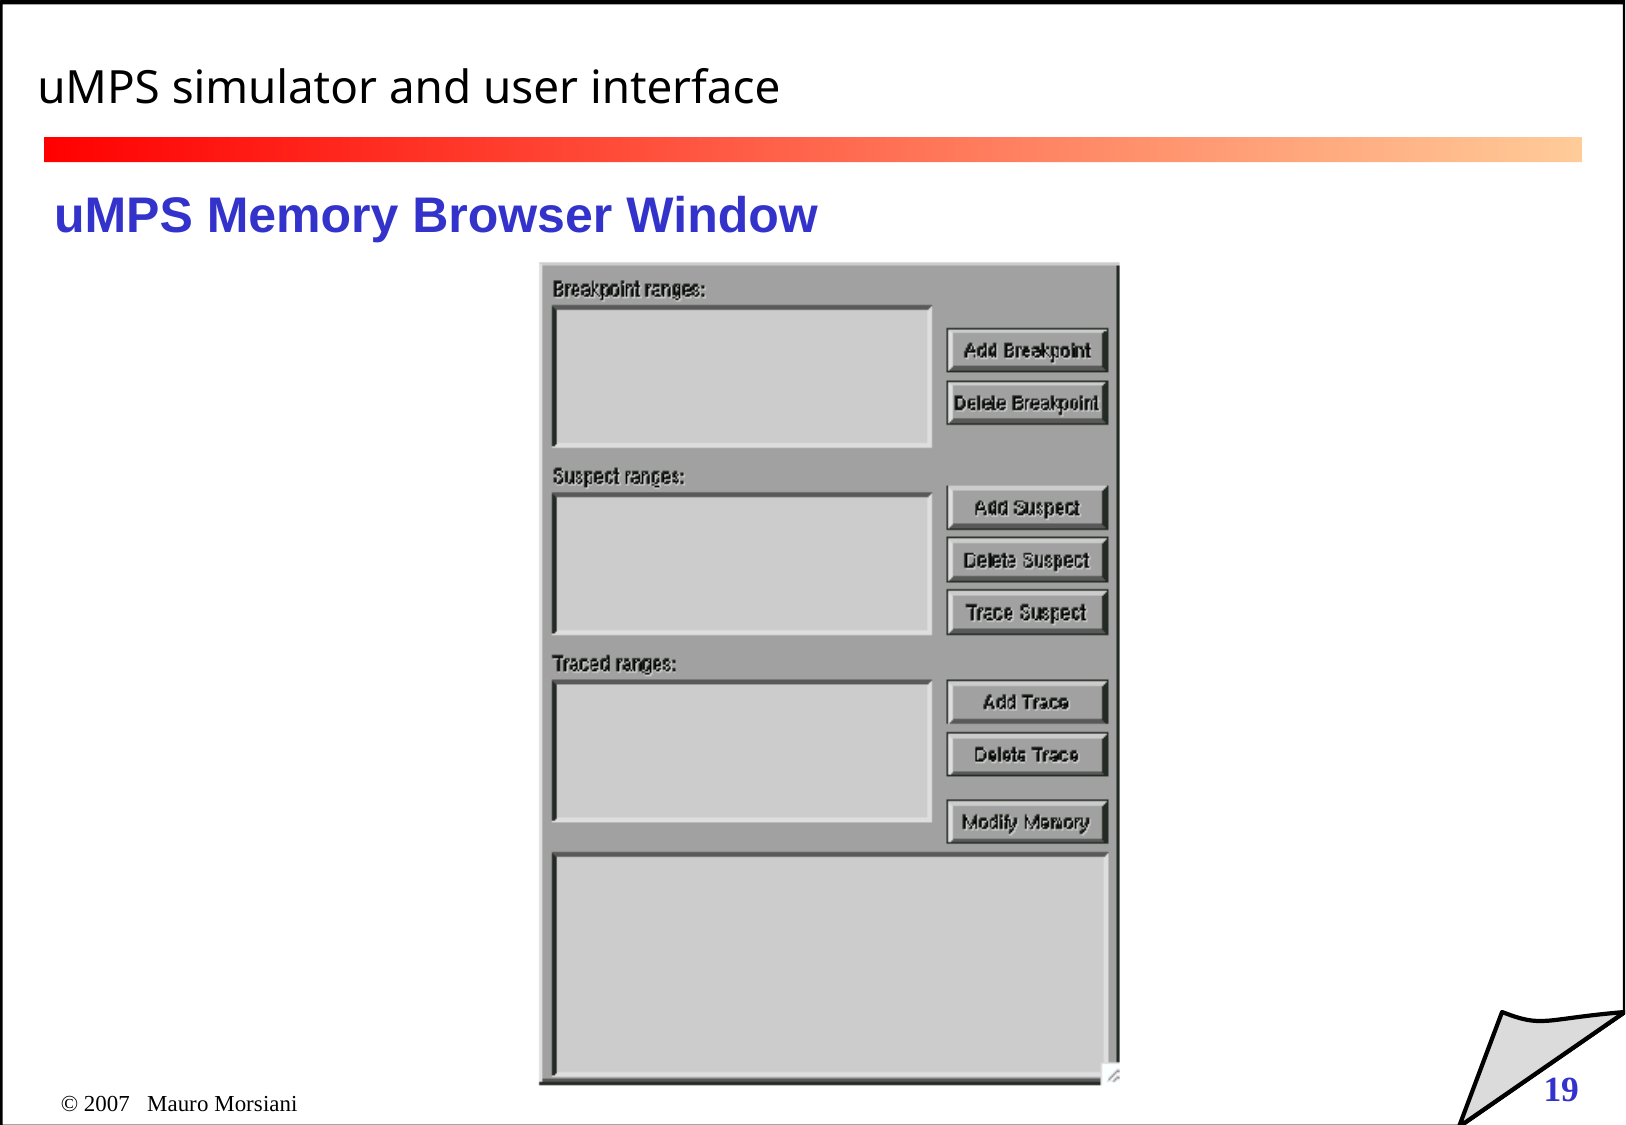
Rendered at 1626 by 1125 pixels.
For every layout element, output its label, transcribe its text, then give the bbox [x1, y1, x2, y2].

title uMPS simulator and user interface [37, 44, 1587, 130]
picture [533, 492, 1128, 1097]
list uMPS Memory Browser Window [54, 187, 1557, 492]
